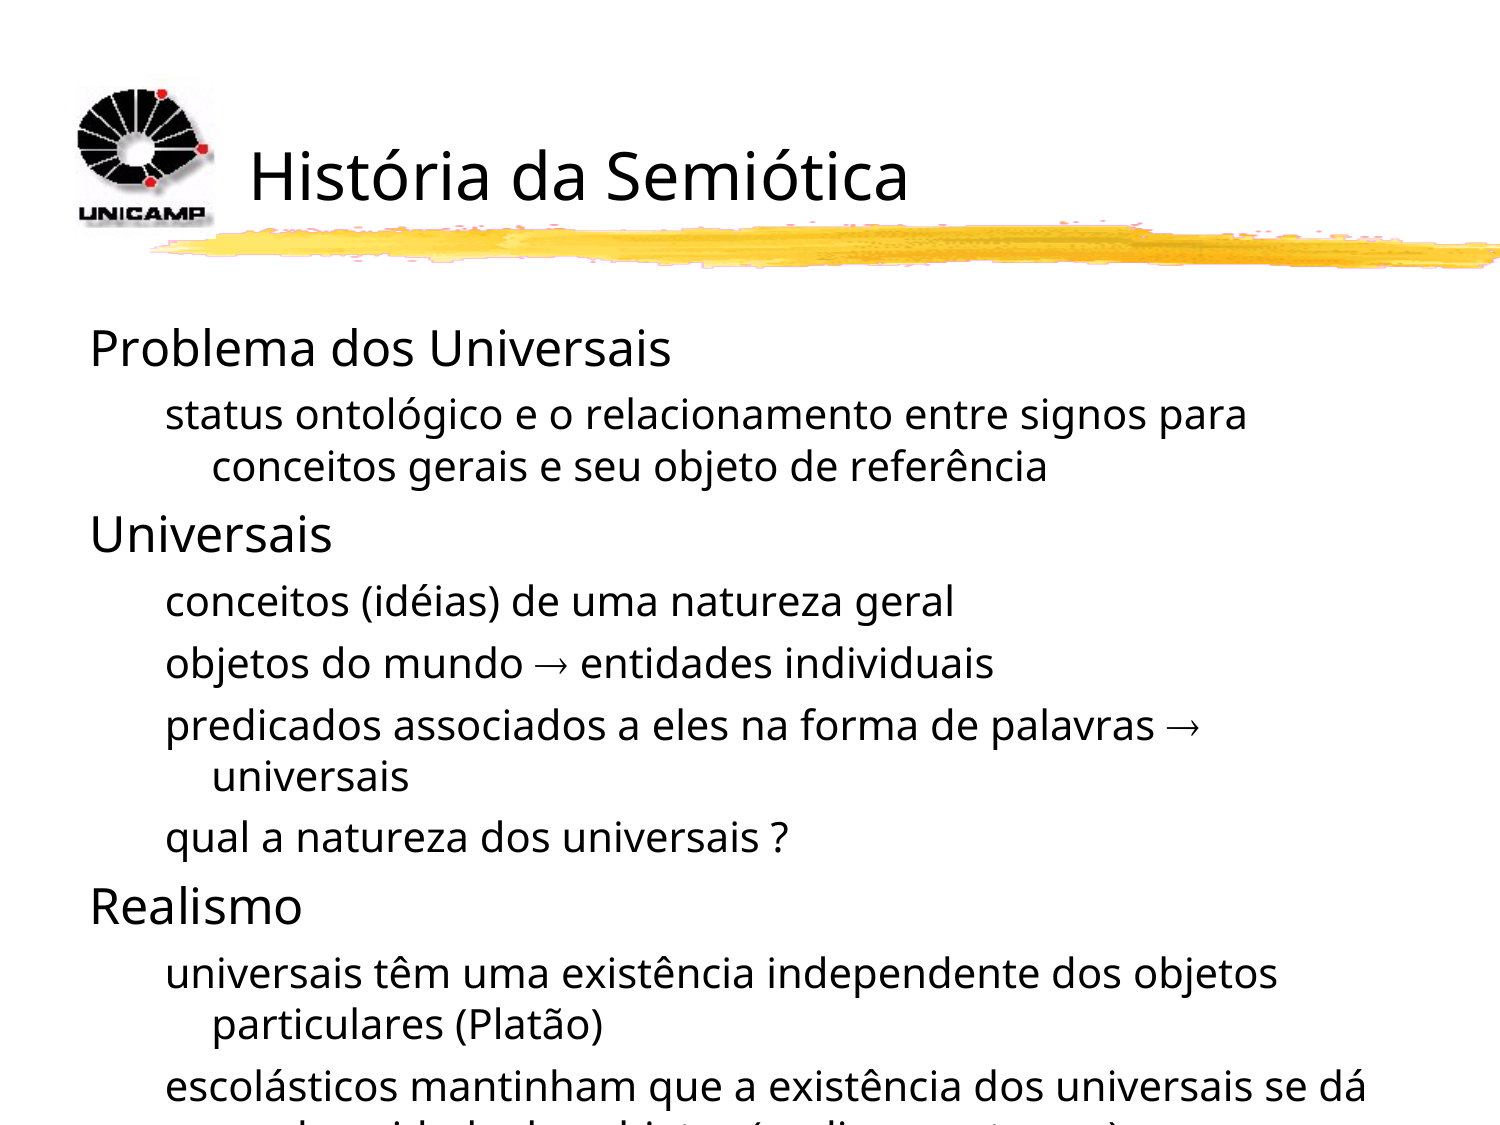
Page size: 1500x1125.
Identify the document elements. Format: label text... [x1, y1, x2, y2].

picture [75, 74, 1500, 279]
title História da Semiótica [233, 37, 1434, 225]
list Problema dos Universais status ontológico e o relacionamento entre signos para conceitos gerais e seu objeto de referência Universais conceitos (idéias) de uma natureza geral objetos do mundo  entidades individuais predicados associados a eles na forma de palavras  universais qual a natureza dos universais ? Realismo universais têm uma existência independente dos objetos particulares (Platão) escolásticos mantinham que a existência dos universais se dá na pluraridade dos objetos (realismo extremo) [74, 309, 1417, 1080]
